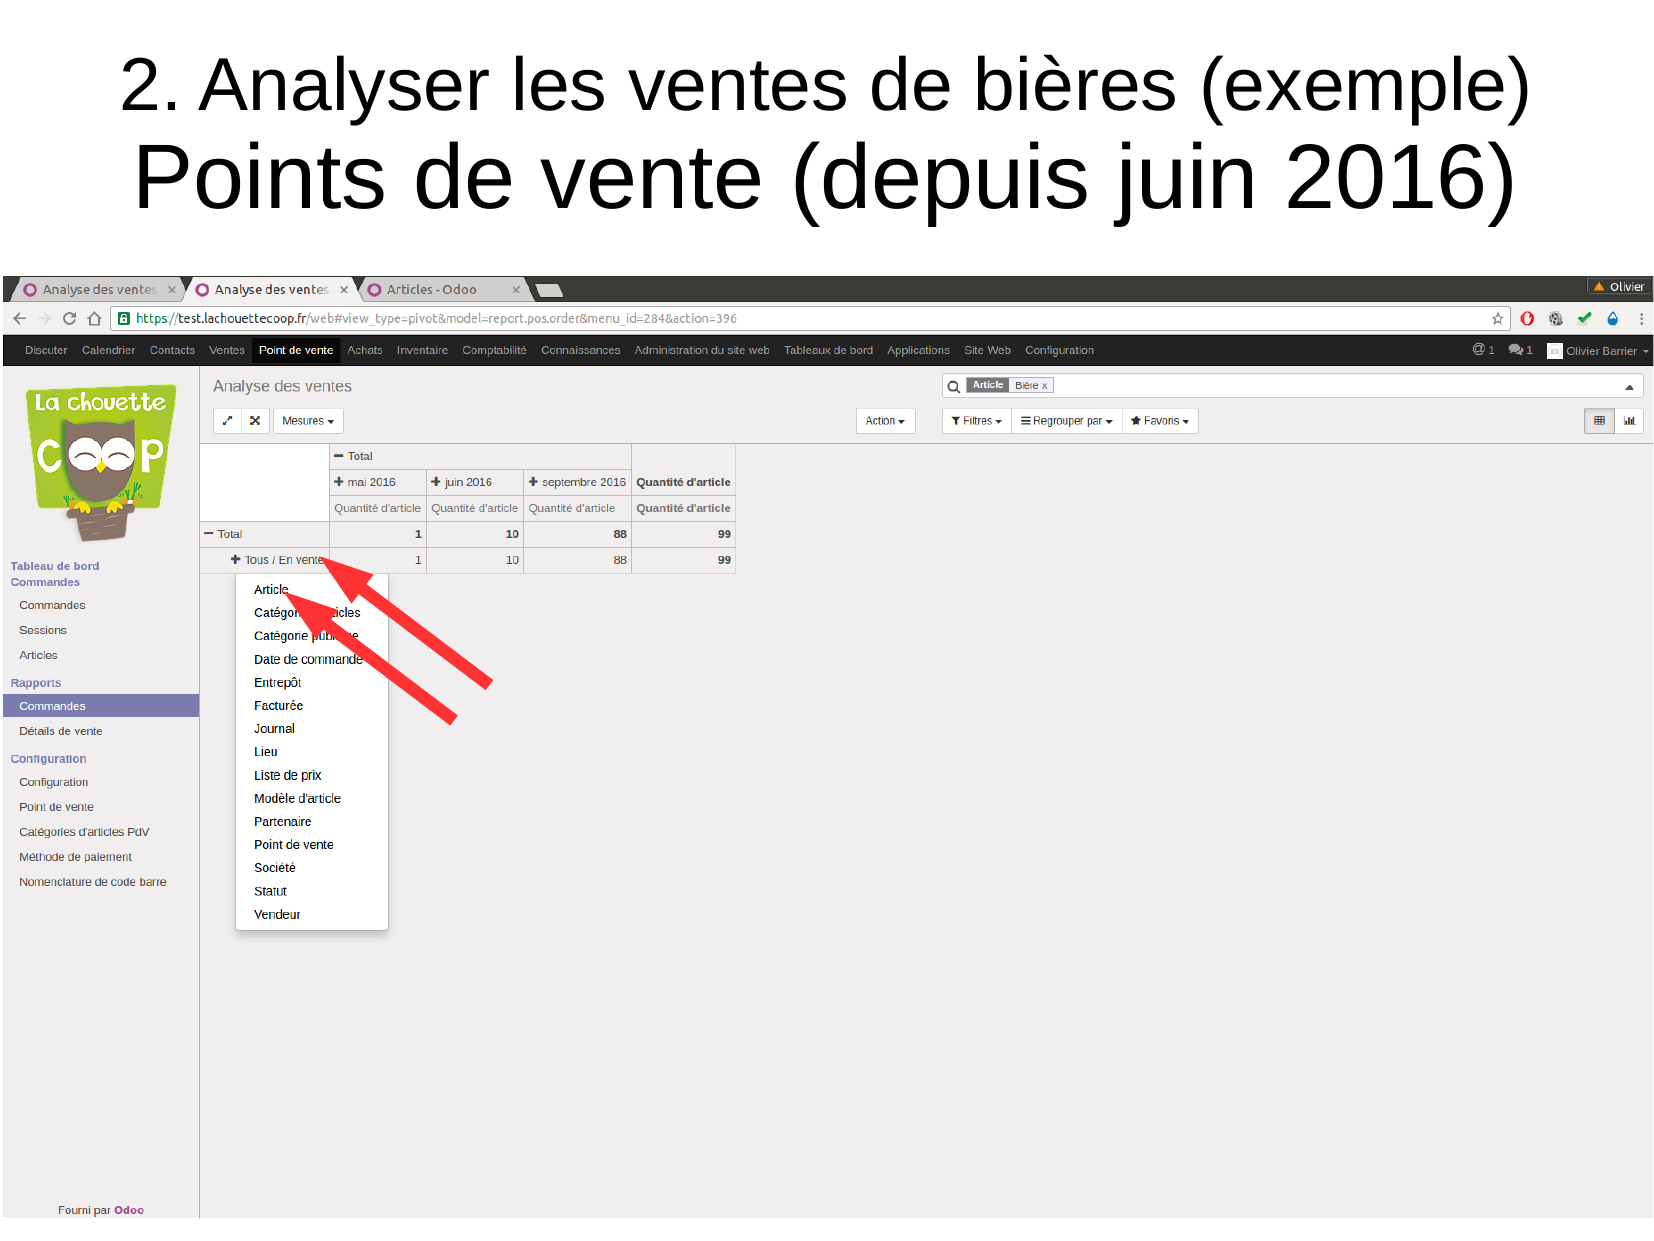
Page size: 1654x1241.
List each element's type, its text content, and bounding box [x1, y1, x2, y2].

title 2. Analyser les ventes de bières (exemple) Points de vente (depuis juin 2016) [82, 31, 1571, 239]
picture [3, 276, 1654, 1219]
